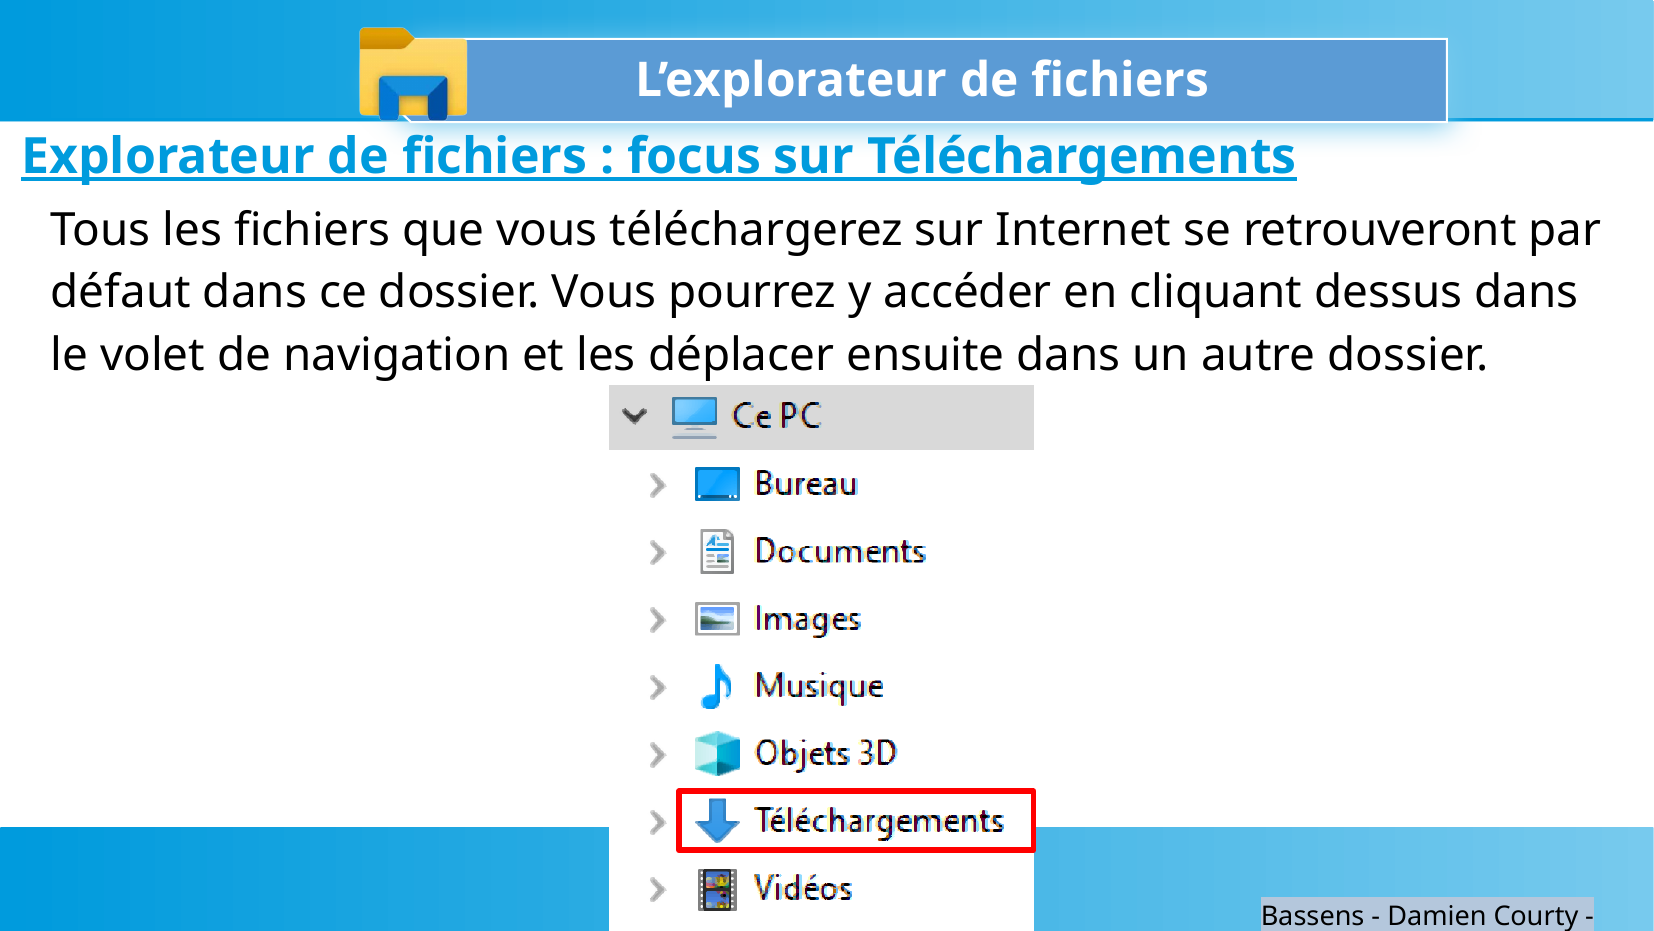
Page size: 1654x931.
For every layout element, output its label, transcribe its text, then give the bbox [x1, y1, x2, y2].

text_box Bassens - Damien Courty - 2024 [1246, 889, 1654, 931]
text_box Explorateur de fichiers : focus sur Téléchargements [6, 112, 1565, 186]
picture [682, 794, 1031, 847]
text_box Tous les fichiers que vous téléchargerez sur Internet se retrouveront par défaut dans ce dossier. Vous pourrez y accéder en cliquant dessus dans le volet de navigation et les déplacer ensuite dans un autre dossier. [36, 188, 1625, 366]
text_box L’explorateur de fichiers [476, 38, 1447, 112]
picture [354, 21, 476, 125]
picture [609, 385, 1034, 931]
